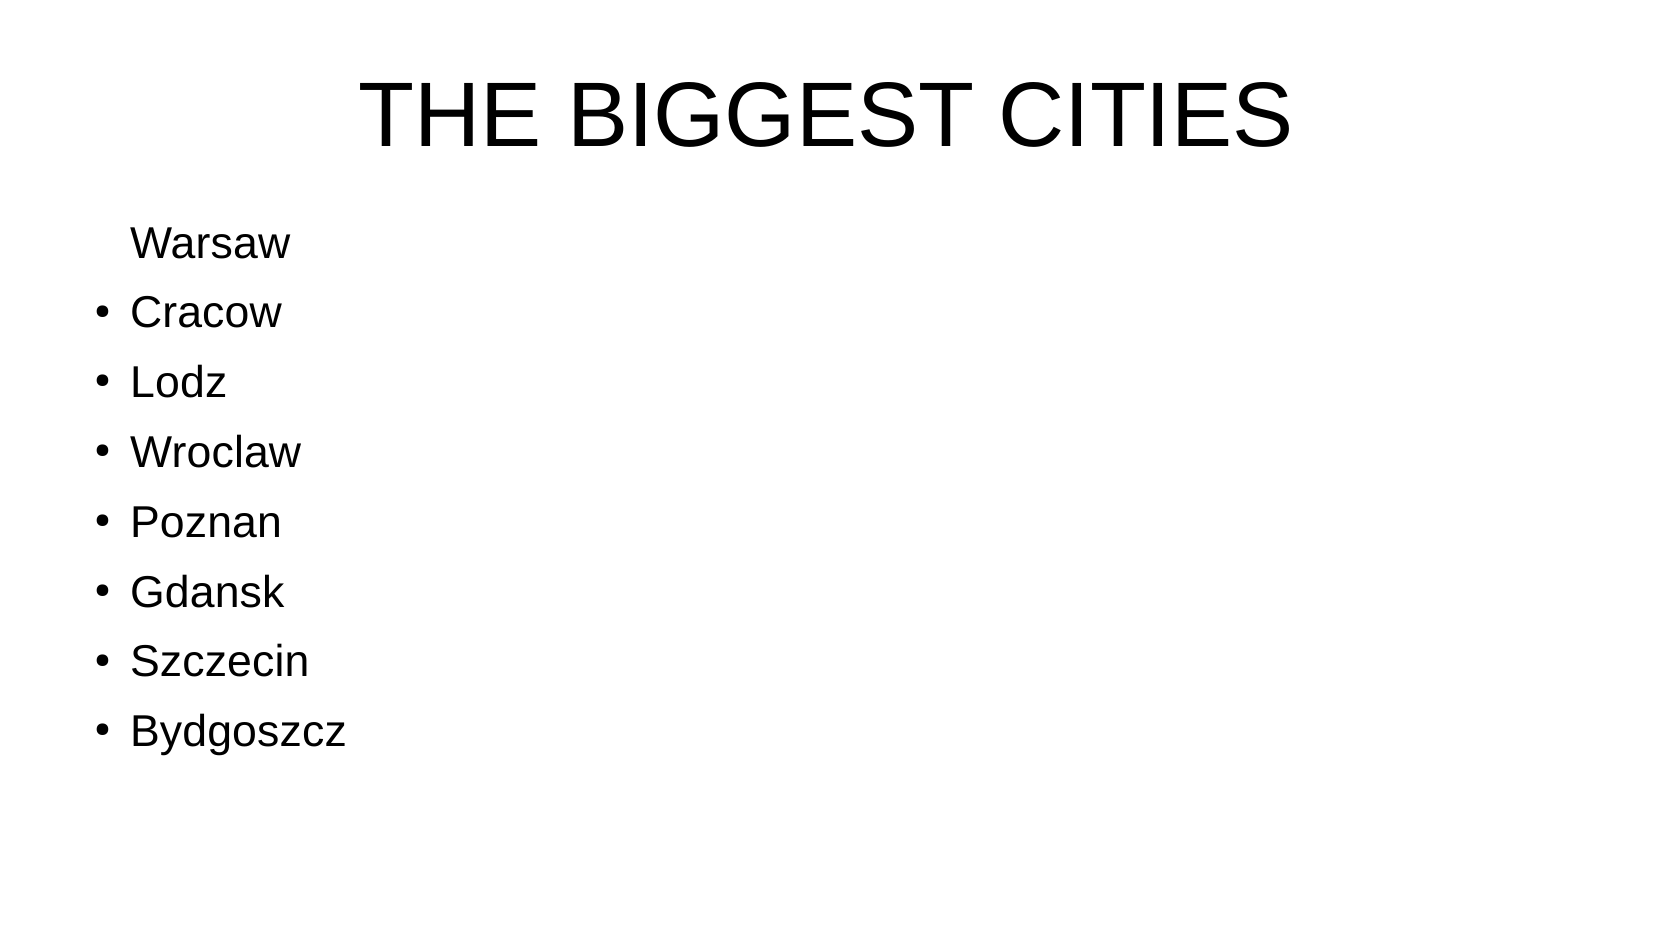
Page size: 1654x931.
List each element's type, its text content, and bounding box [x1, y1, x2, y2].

list Warsaw Cracow Lodz Wroclaw Poznan Gdansk Szczecin Bydgoszcz [82, 217, 1571, 758]
title THE BIGGEST CITIES [82, 37, 1571, 193]
